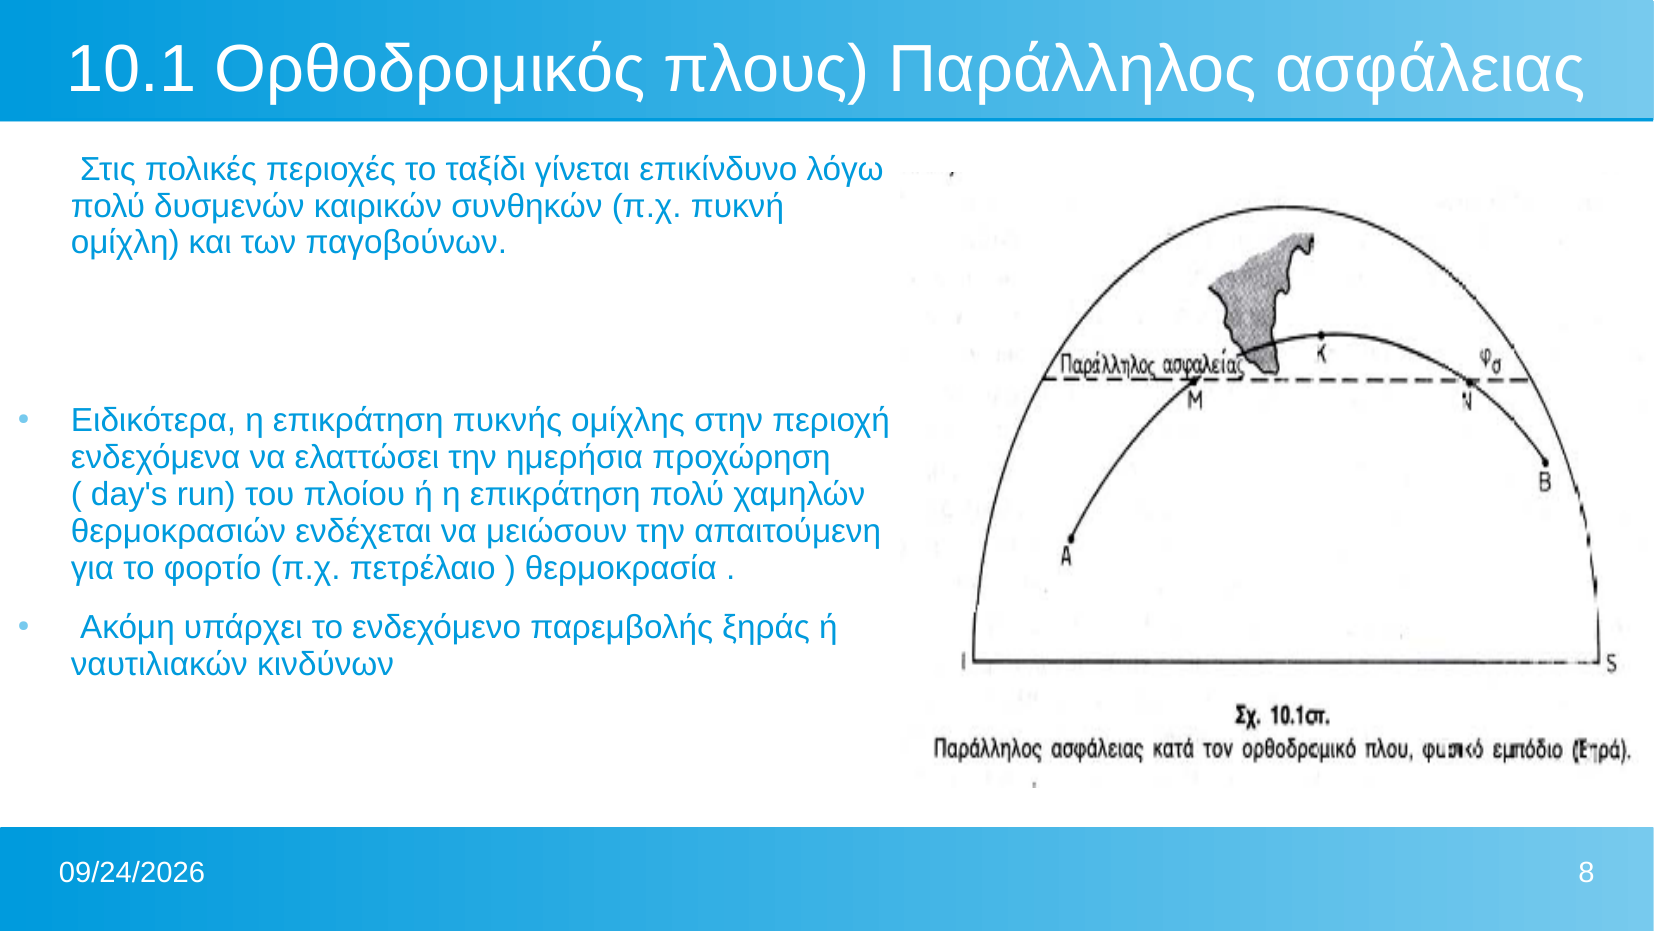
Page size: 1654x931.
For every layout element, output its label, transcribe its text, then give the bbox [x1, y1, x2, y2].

title 10.1 Ορθοδρομικός πλους) Παράλληλος ασφάλειας [59, 29, 1595, 108]
picture [900, 172, 1651, 788]
list Στις πολικές περιοχές το ταξίδι γίνεται επικίνδυνο λόγω πολύ δυσμενών καιρικών συνθηκών (π.χ. πυκνή ομίχλη) και των παγοβούνων. Ειδικότερα, η επικράτηση πυκνής ομίχλης στην περιοχή ενδεχόμενα να ελαττώσει την ημερήσια προχώρηση ( day's run) του πλοίου ή η επικράτηση πολύ χαμηλών θερμοκρασιών ενδέχεται να μειώσουν την απαιτούμενη για το φορτίο (π.χ. πετρέλαιο ) θερμοκρασία . Ακόμη υπάρχει το ενδεχόμενο παρεμβολής ξηράς ή ναυτιλιακών κινδύνων [0, 150, 901, 788]
